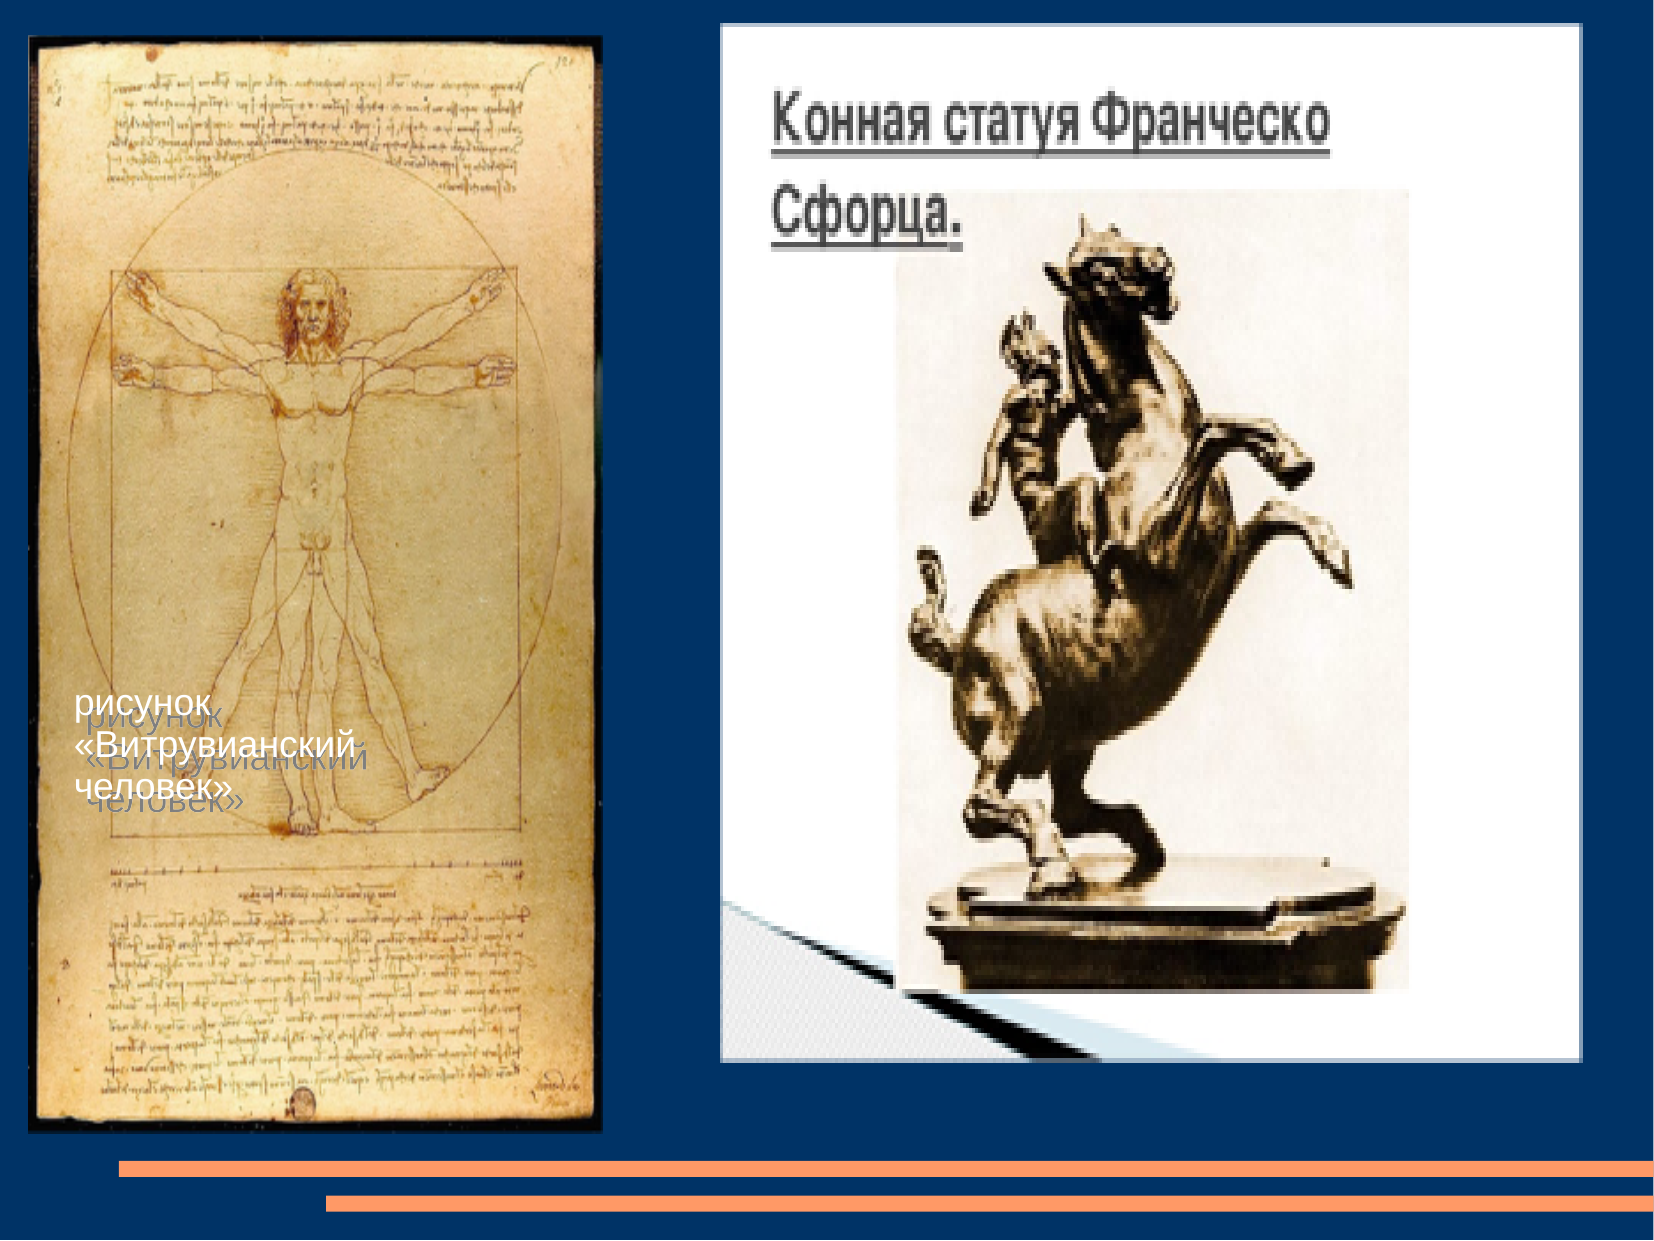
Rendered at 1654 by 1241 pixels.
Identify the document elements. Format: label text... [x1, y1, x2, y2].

picture [720, 23, 1583, 1063]
text_box рисунок «Витрувианский человек» [59, 674, 497, 851]
picture [28, 35, 603, 1134]
